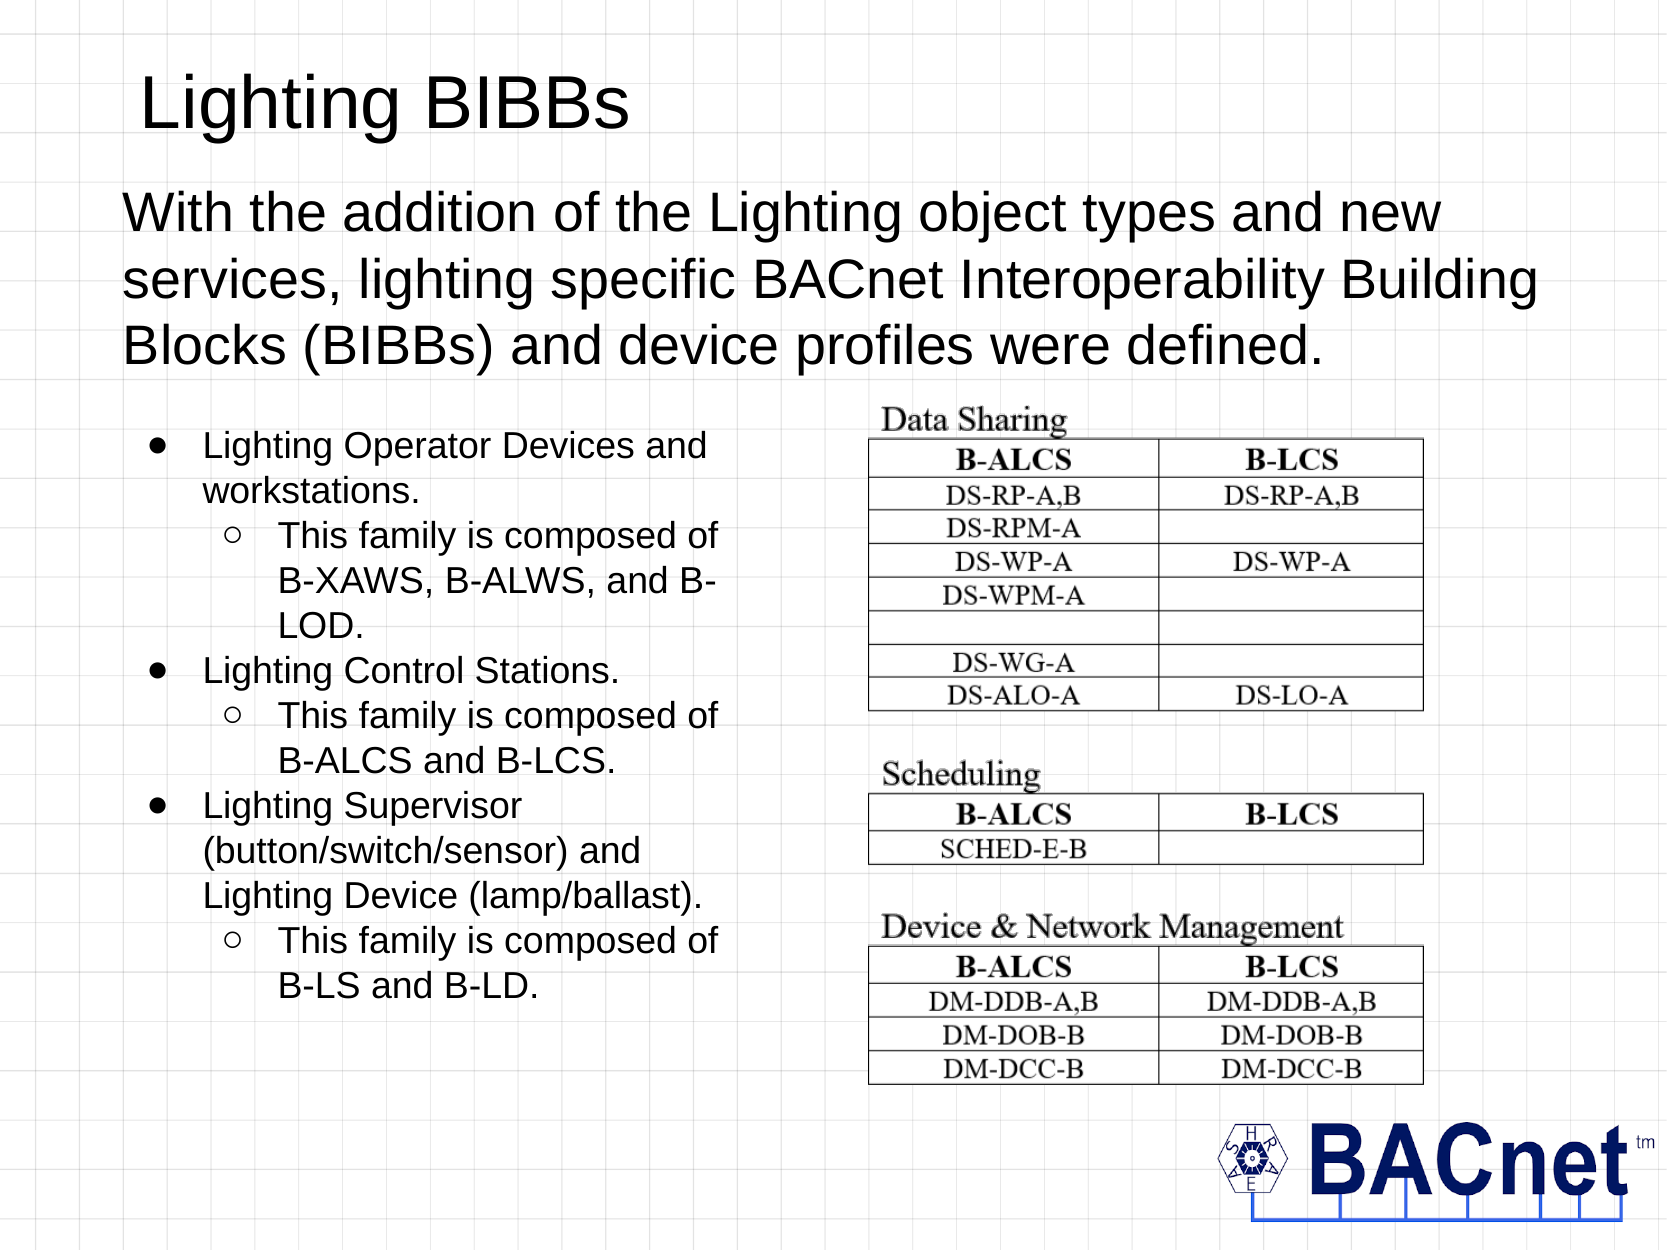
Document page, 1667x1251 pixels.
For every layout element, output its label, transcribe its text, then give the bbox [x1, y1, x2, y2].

list With the addition of the Lighting object types and new services, lighting specific BACnet Interoperability Building Blocks (BIBBs) and device profiles were defined. [116, 169, 1615, 421]
title Lighting BIBBs [133, 47, 1630, 170]
text_box Lighting Operator Devices and workstations. This family is composed of B-XAWS, B-ALWS, and B-LOD. Lighting Control Stations. This family is composed of B-ALCS and B-LCS. Lighting Supervisor (button/switch/sensor) and Lighting Device (lamp/ballast). This family is composed of B-LS and B-LD. [112, 405, 778, 1085]
picture [0, 0, 1667, 1250]
